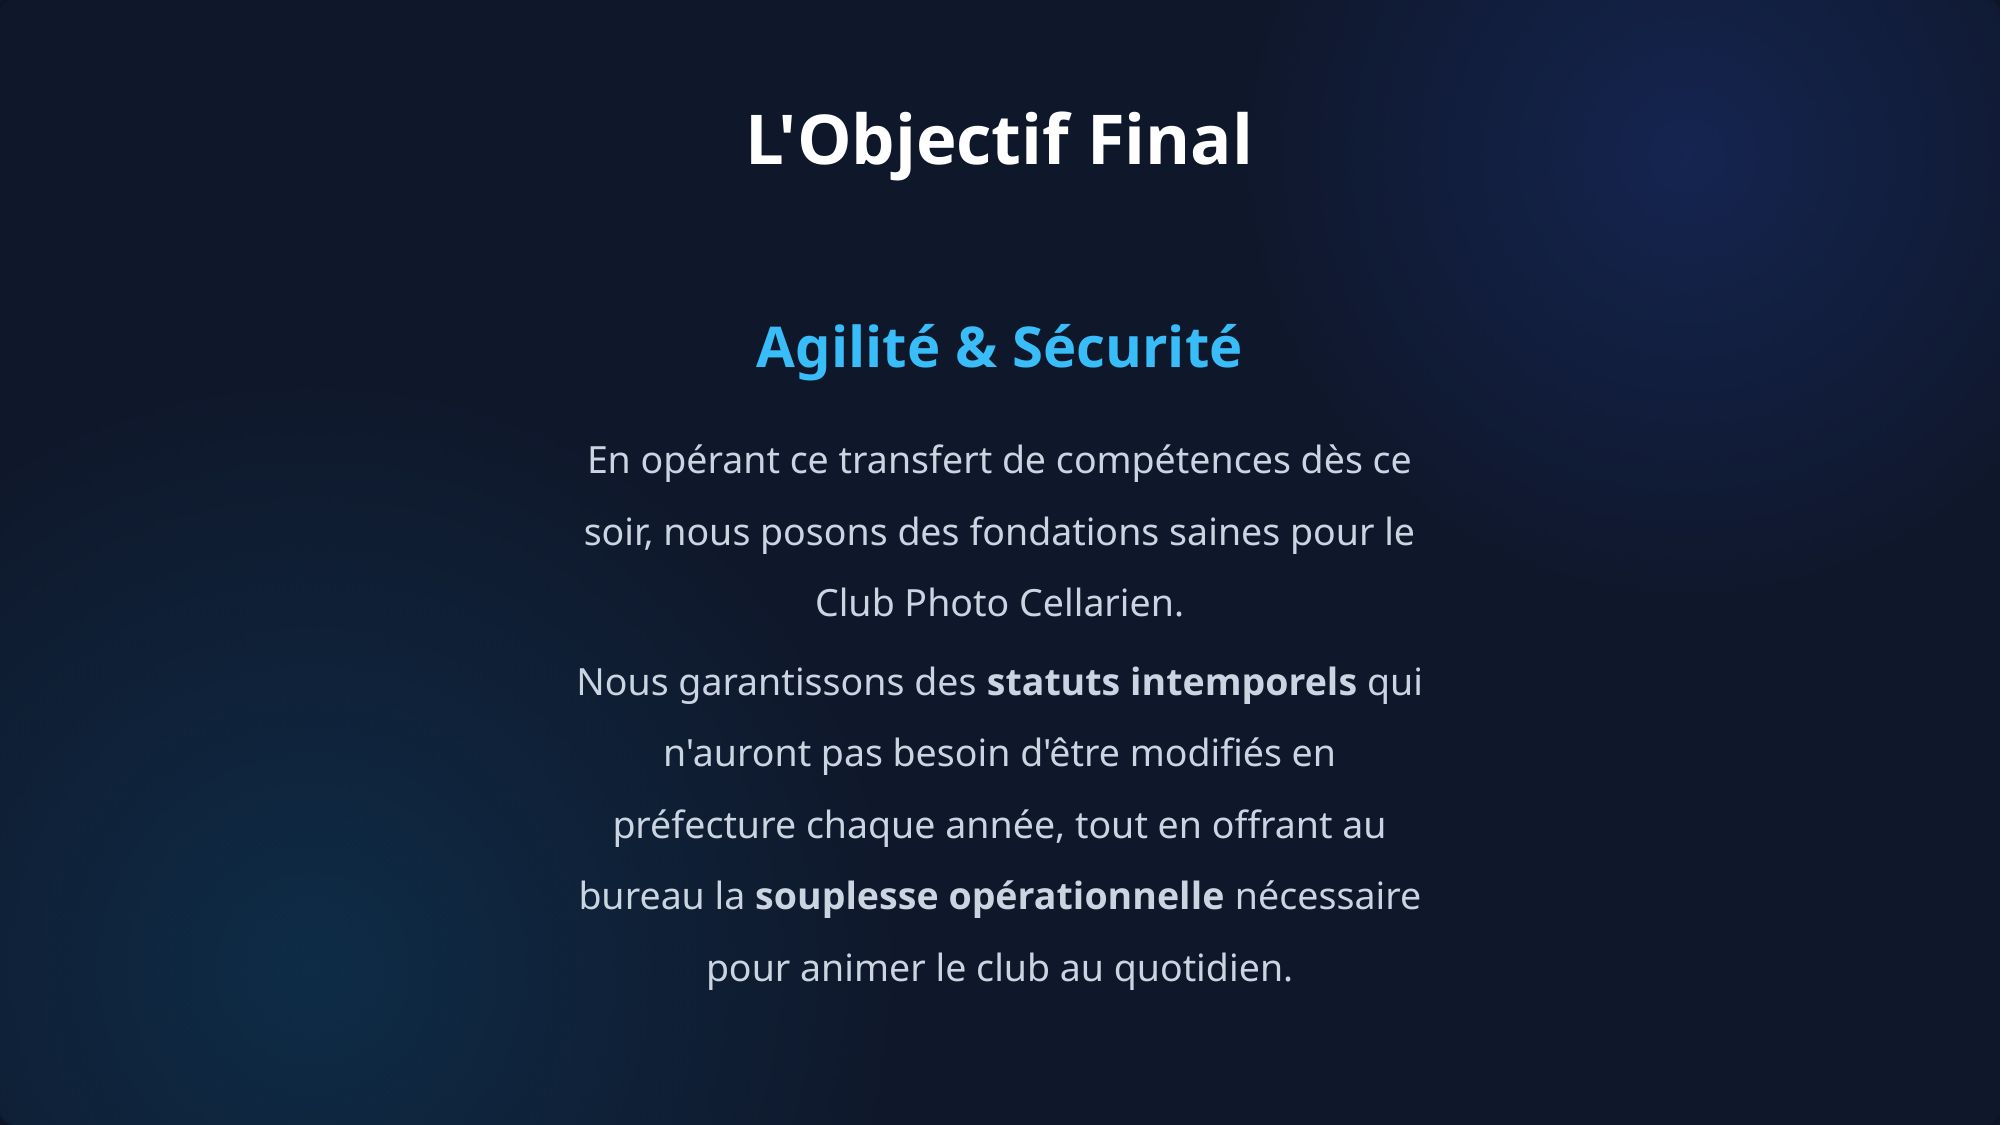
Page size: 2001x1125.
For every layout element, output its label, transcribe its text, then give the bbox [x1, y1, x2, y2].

text_box L'Objectif Final [544, 95, 1456, 179]
text_box En opérant ce transfert de compétences dès ce soir, nous posons des fondations saines pour le Club Photo Cellarien. [566, 409, 1434, 625]
picture [0, 0, 2000, 1125]
text_box Agilité & Sécurité [544, 310, 1456, 379]
text_box Nous garantissons des statuts intemporels qui n'auront pas besoin d'être modifiés en préfecture chaque année, tout en offrant au bureau la souplesse opérationnelle nécessaire pour animer le club au quotidien. [566, 631, 1434, 990]
